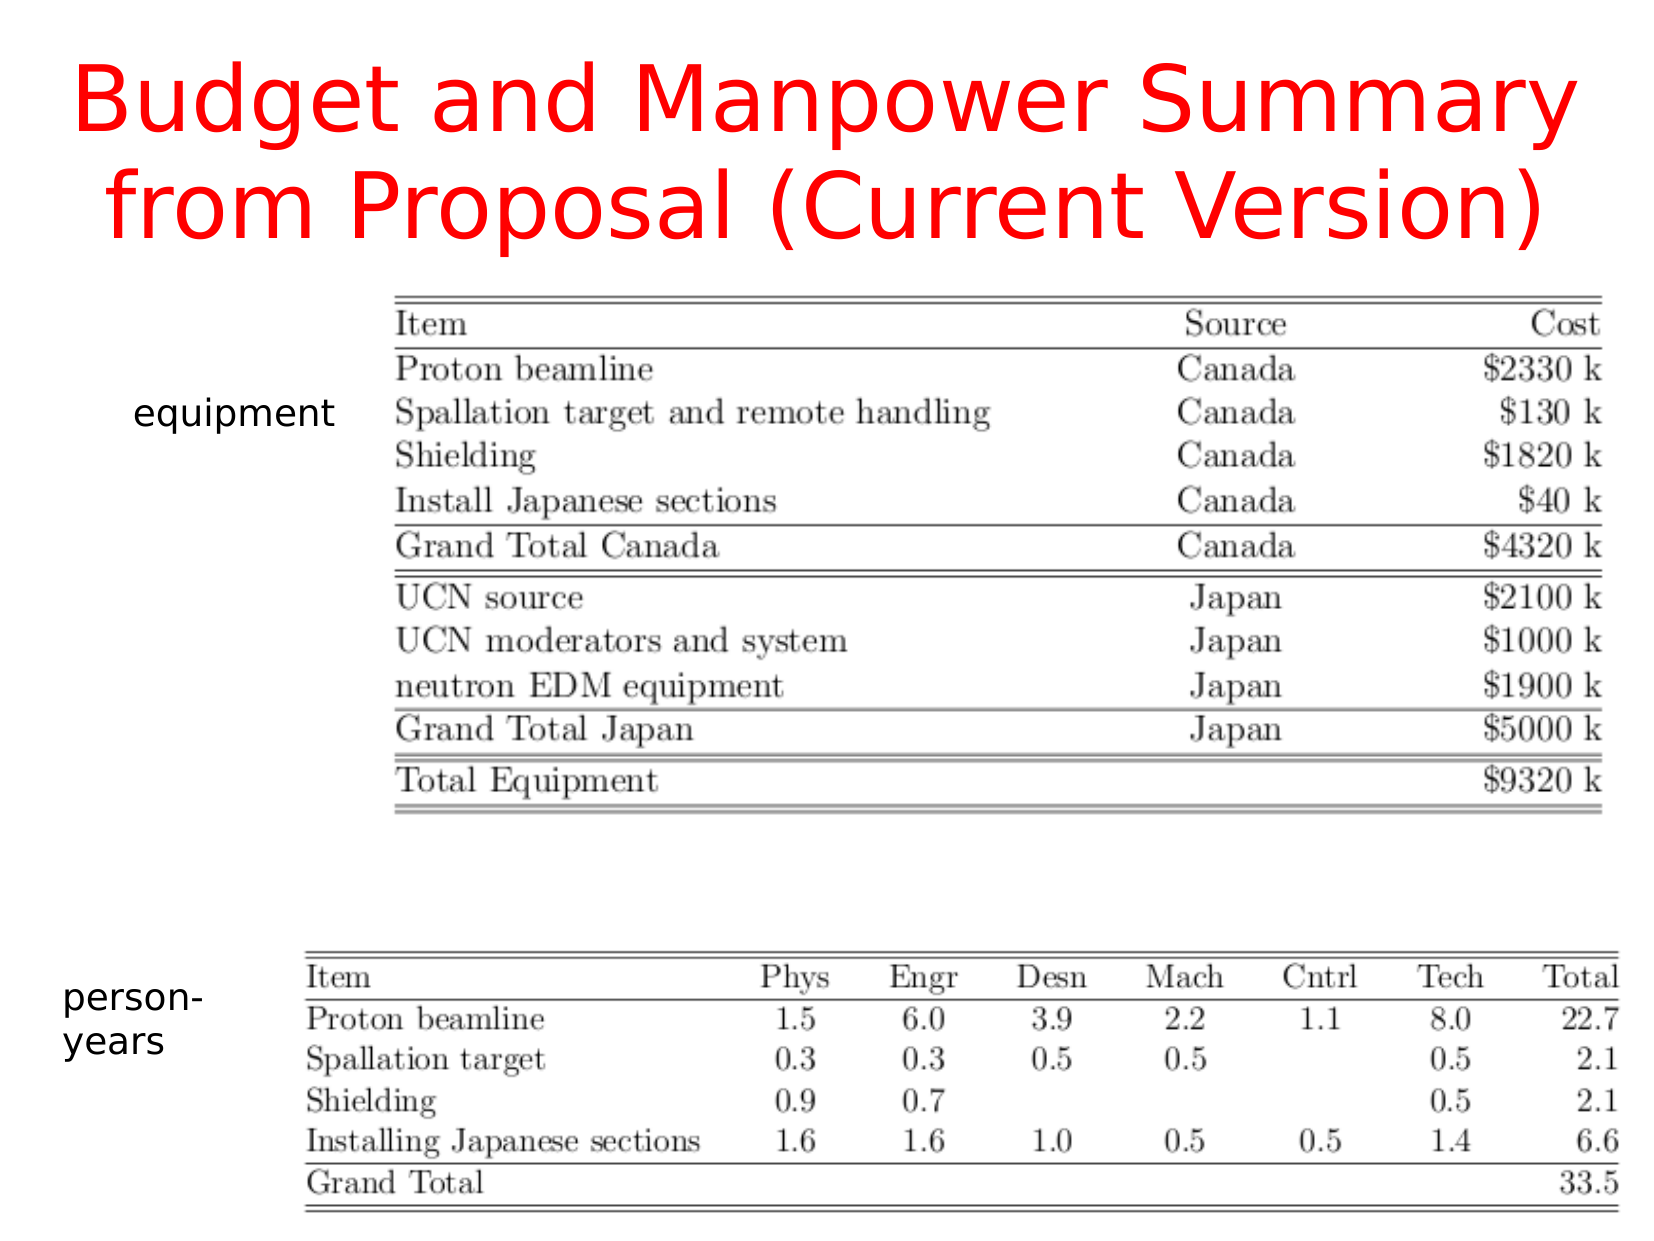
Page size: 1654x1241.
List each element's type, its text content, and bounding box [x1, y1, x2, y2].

text_box person-years [47, 968, 237, 1071]
picture [383, 282, 1617, 827]
text_box equipment [118, 383, 351, 443]
title Budget and Manpower Summary from Proposal (Current Version) [0, 45, 1654, 261]
picture [295, 944, 1630, 1224]
